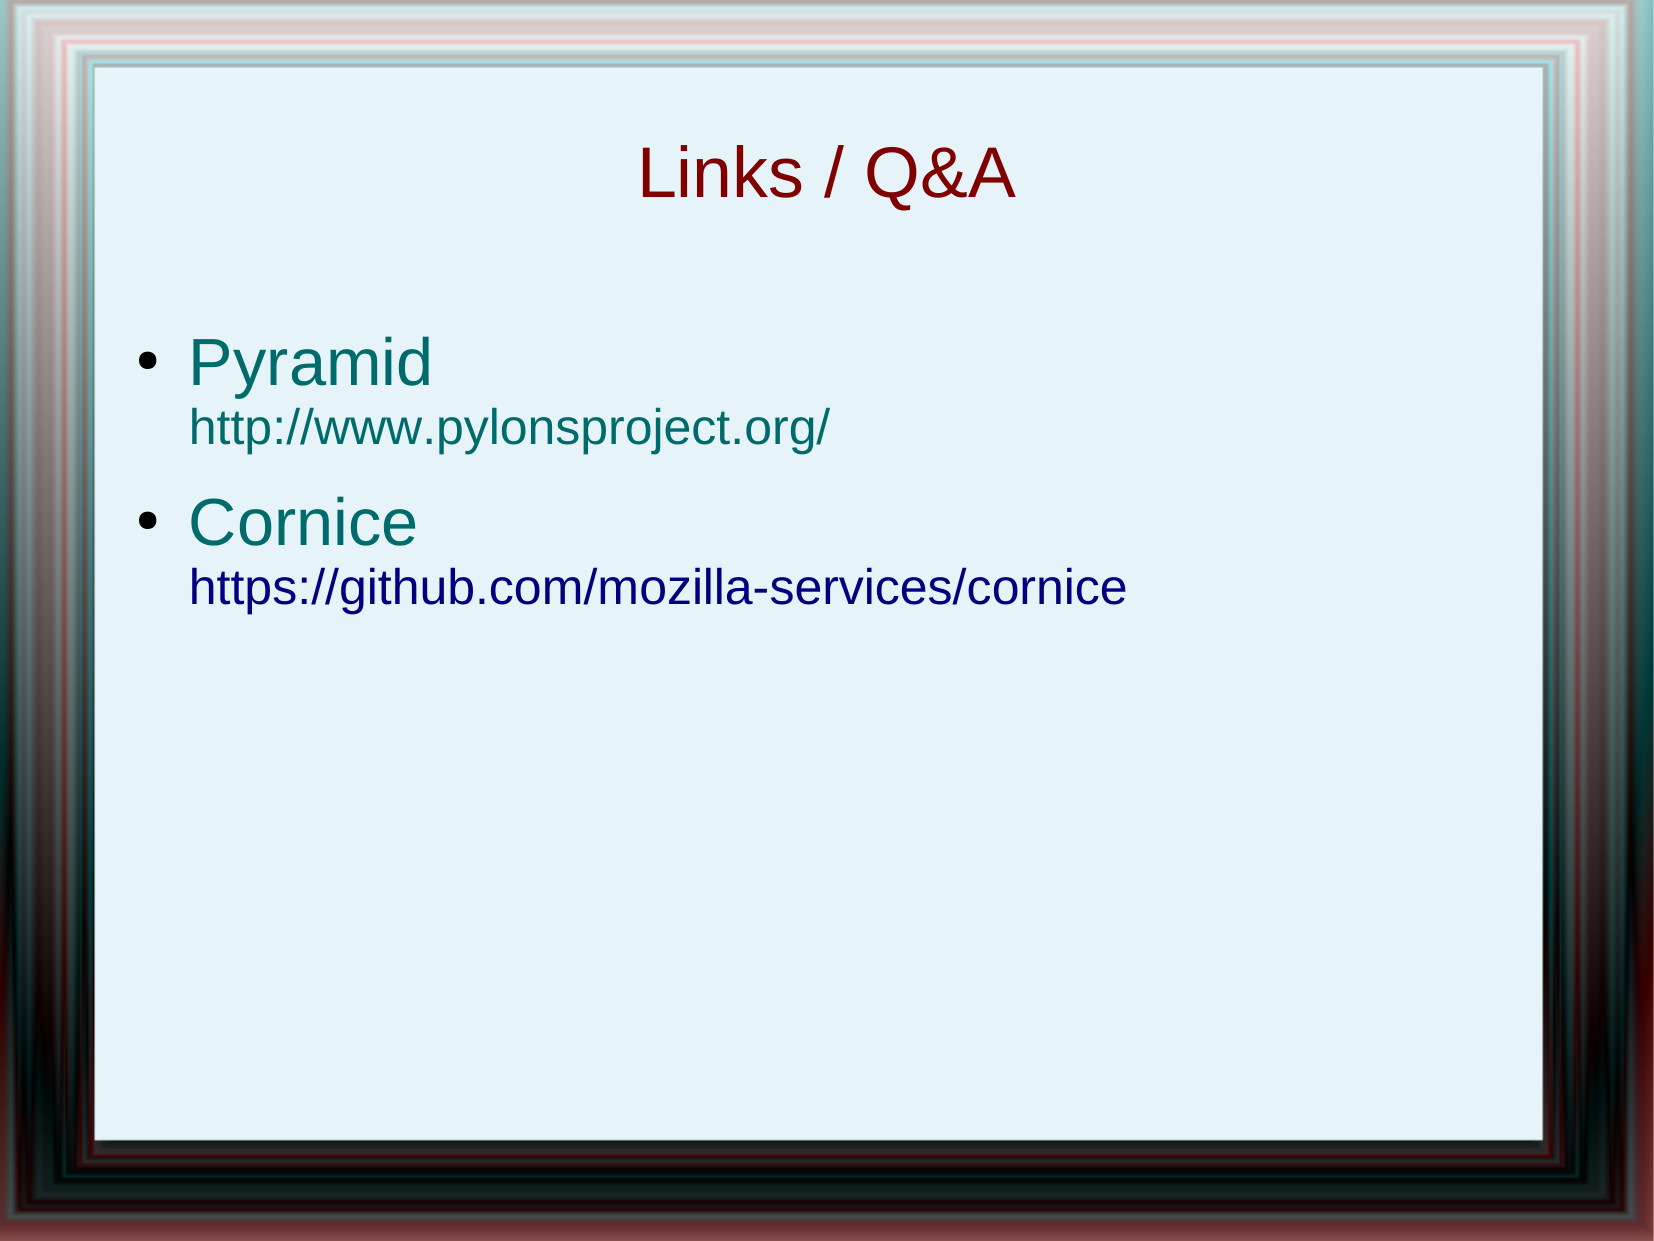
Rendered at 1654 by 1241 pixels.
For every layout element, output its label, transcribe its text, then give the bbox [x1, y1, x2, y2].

list Pyramid http://www.pylonsproject.org/ Cornice https://github.com/mozilla-services/cornice [118, 324, 1506, 1045]
title Links / Q&A [118, 88, 1536, 257]
picture [0, 0, 1654, 1241]
